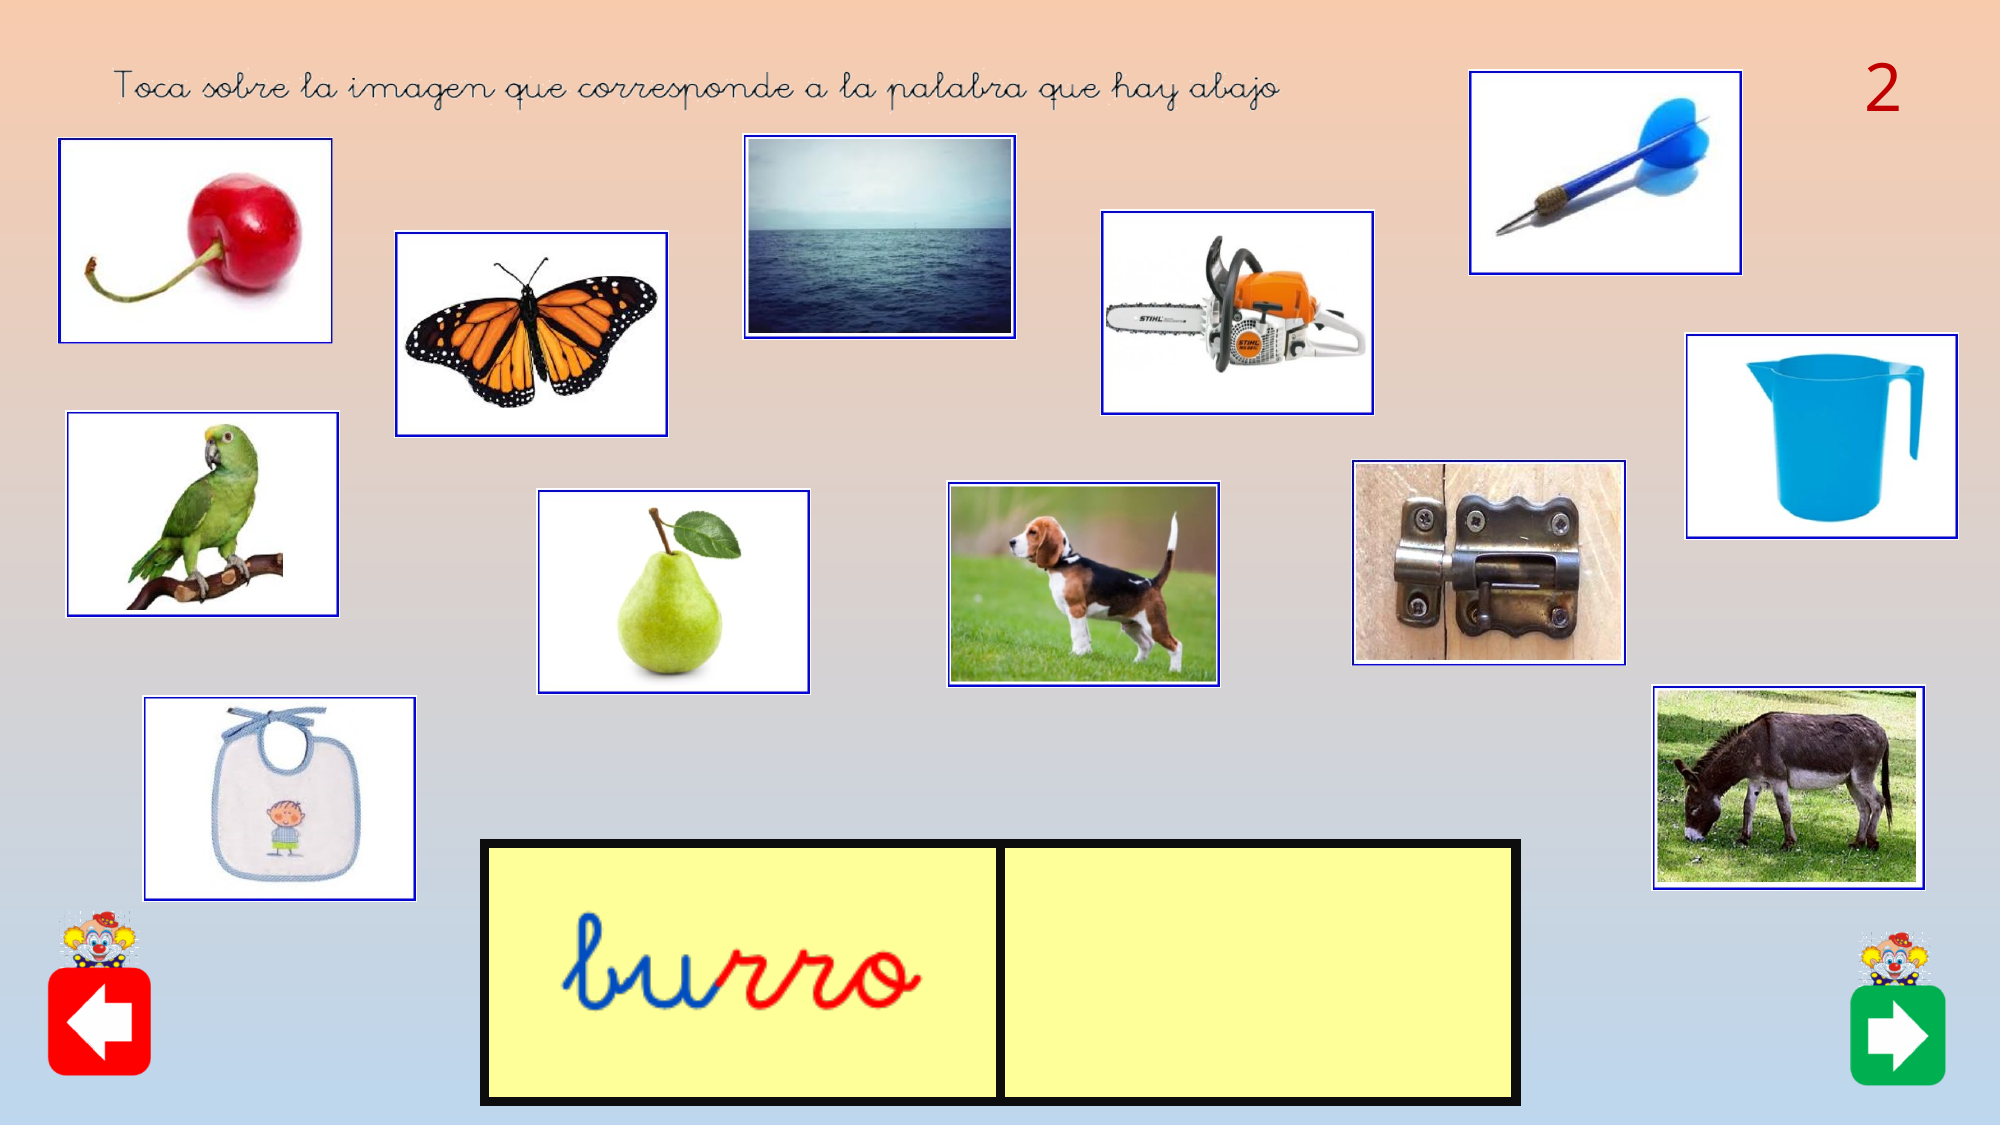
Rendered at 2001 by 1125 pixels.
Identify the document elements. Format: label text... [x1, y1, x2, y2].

picture [57, 137, 333, 344]
picture [394, 230, 669, 438]
picture [1850, 931, 1946, 1086]
picture [536, 488, 811, 696]
picture [517, 868, 968, 1068]
picture [142, 695, 417, 902]
picture [1651, 684, 1926, 891]
picture [1351, 459, 1627, 666]
picture [946, 480, 1221, 688]
text_box [484, 843, 1516, 1102]
picture [65, 410, 340, 618]
picture [1684, 332, 1959, 540]
picture [106, 57, 1743, 276]
picture [1100, 209, 1375, 416]
text_box 2 [1820, 37, 1946, 133]
picture [742, 133, 1017, 340]
picture [47, 910, 151, 1076]
